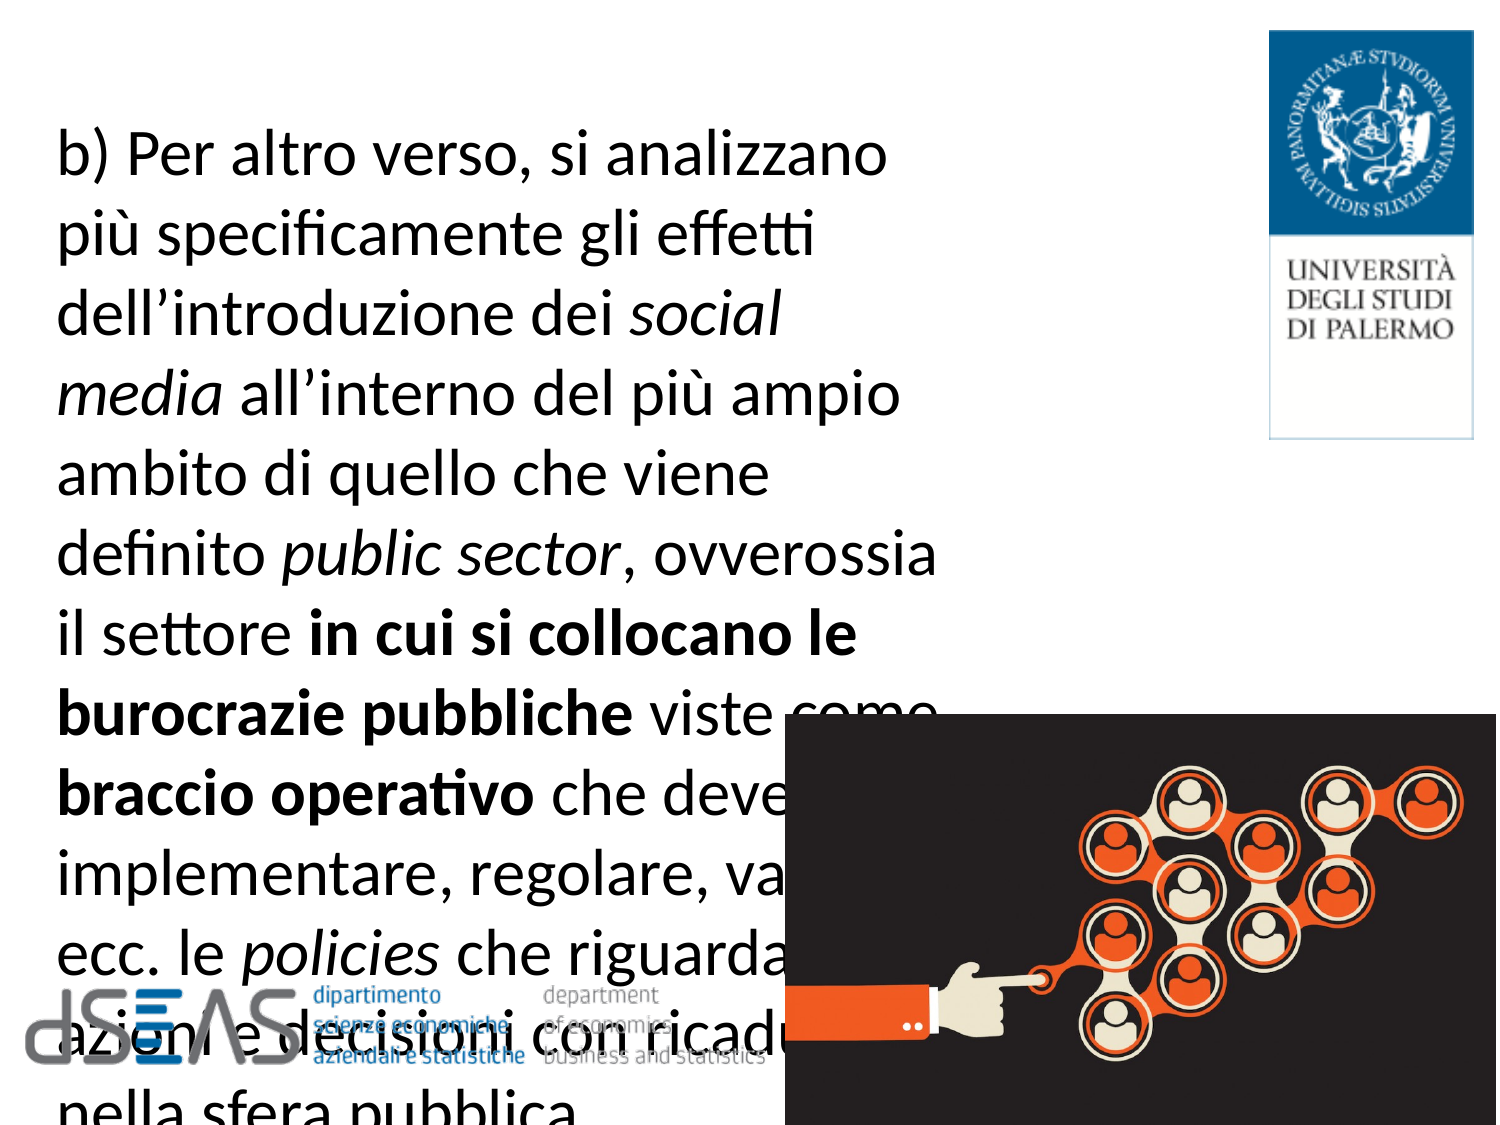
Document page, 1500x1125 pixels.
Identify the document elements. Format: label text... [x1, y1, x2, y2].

list b) Per altro verso, si analizzano più specificamente gli effetti dell’introduzione dei social media all’interno del più ampio ambito di quello che viene definito public sector, ovverossia il settore in cui si collocano le burocrazie pubbliche viste come braccio operativo che deve implementare, regolare, valutare ecc. le policies che riguardano azioni e decisioni con ricadute nella sfera pubblica. [41, 101, 977, 793]
picture [3, 714, 1496, 1125]
picture [1269, 30, 1474, 440]
